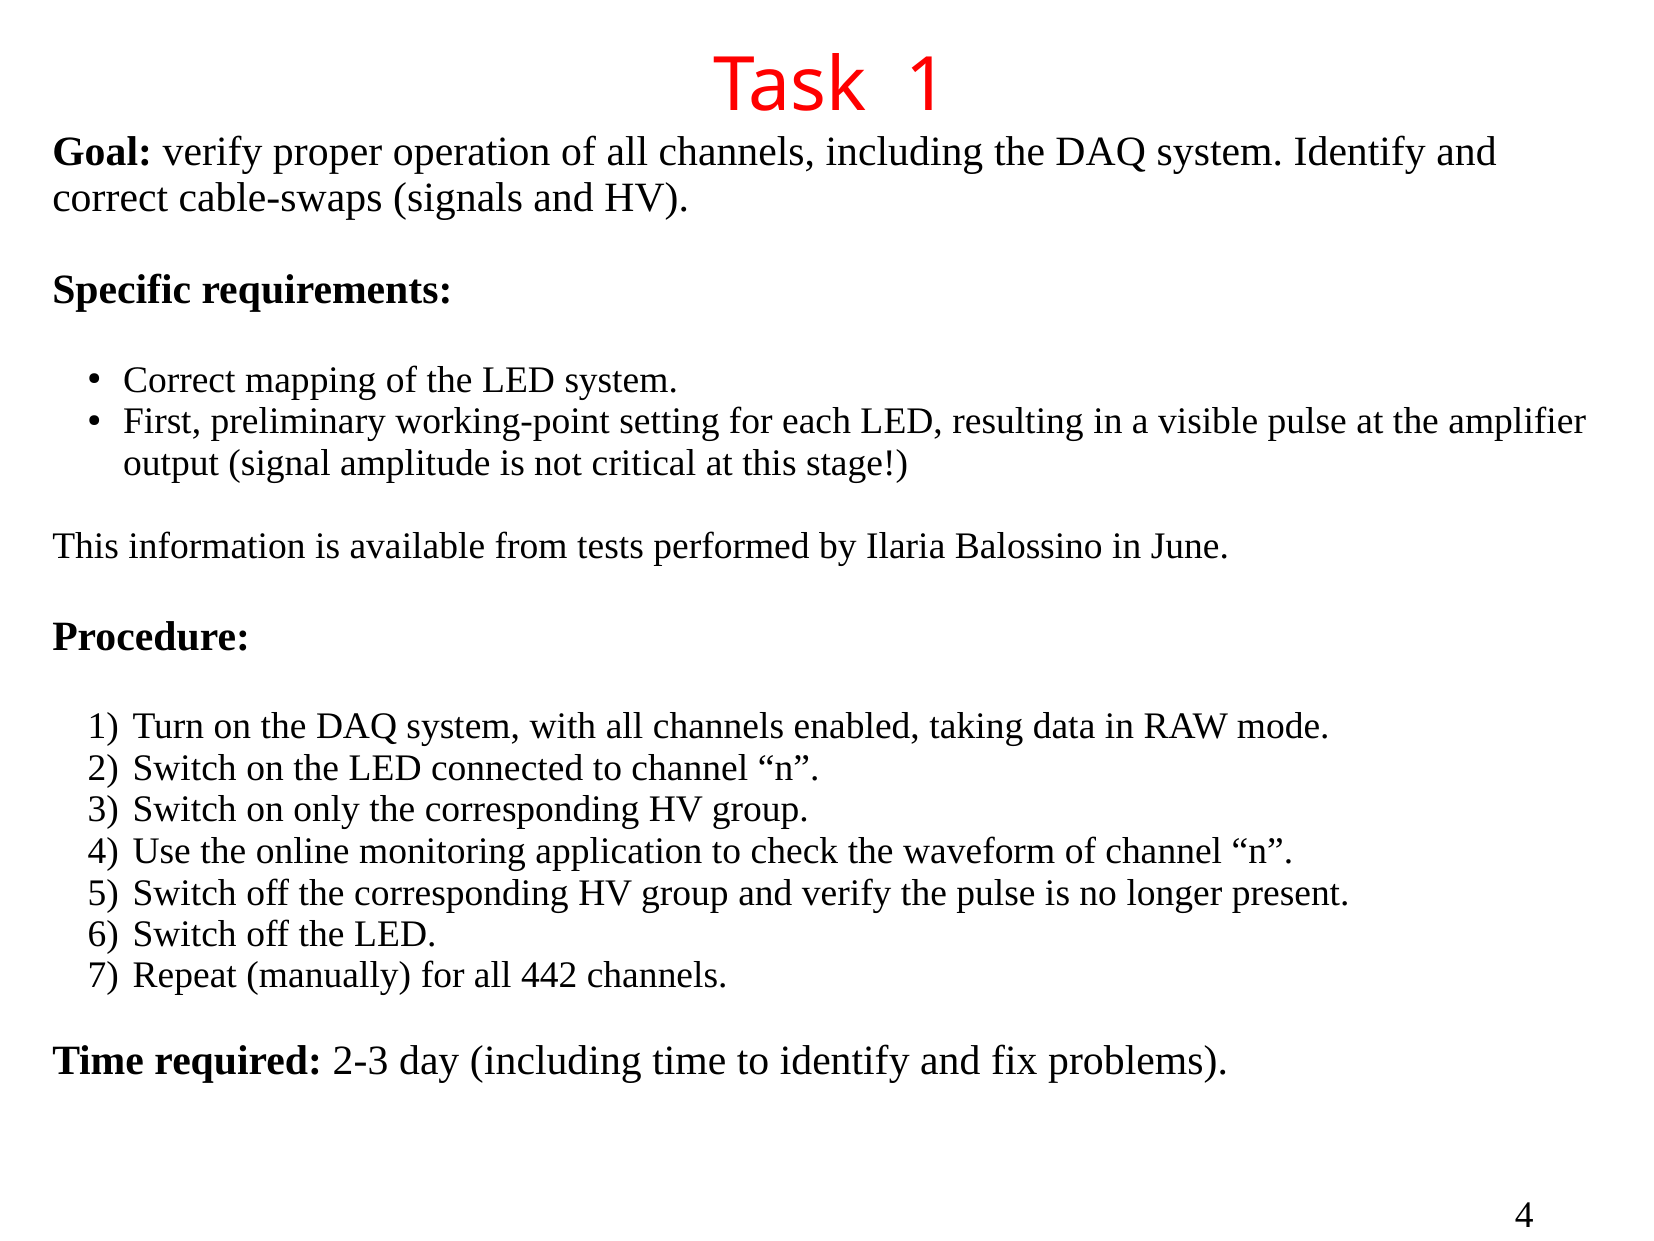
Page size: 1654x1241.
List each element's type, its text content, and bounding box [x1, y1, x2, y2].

title Task 1 [86, 11, 1576, 120]
text_box Goal: verify proper operation of all channels, including the DAQ system. Identify and correct cable-swaps (signals and HV). Specific requirements: Correct mapping of the LED system. First, preliminary working-point setting for each LED, resulting in a visible pulse at the amplifier output (signal amplitude is not critical at this stage!) This information is available from tests performed by Ilaria Balossino in June. Procedure: Turn on the DAQ system, with all channels enabled, taking data in RAW mode. Switch on the LED connected to channel “n”. Switch on only the corresponding HV group. Use the online monitoring application to check the waveform of channel “n”. Switch off the corresponding HV group and verify the pulse is no longer present. Switch off the LED. Repeat (manually) for all 442 channels. Time required: 2-3 day (including time to identify and fix problems). [37, 120, 1613, 1241]
